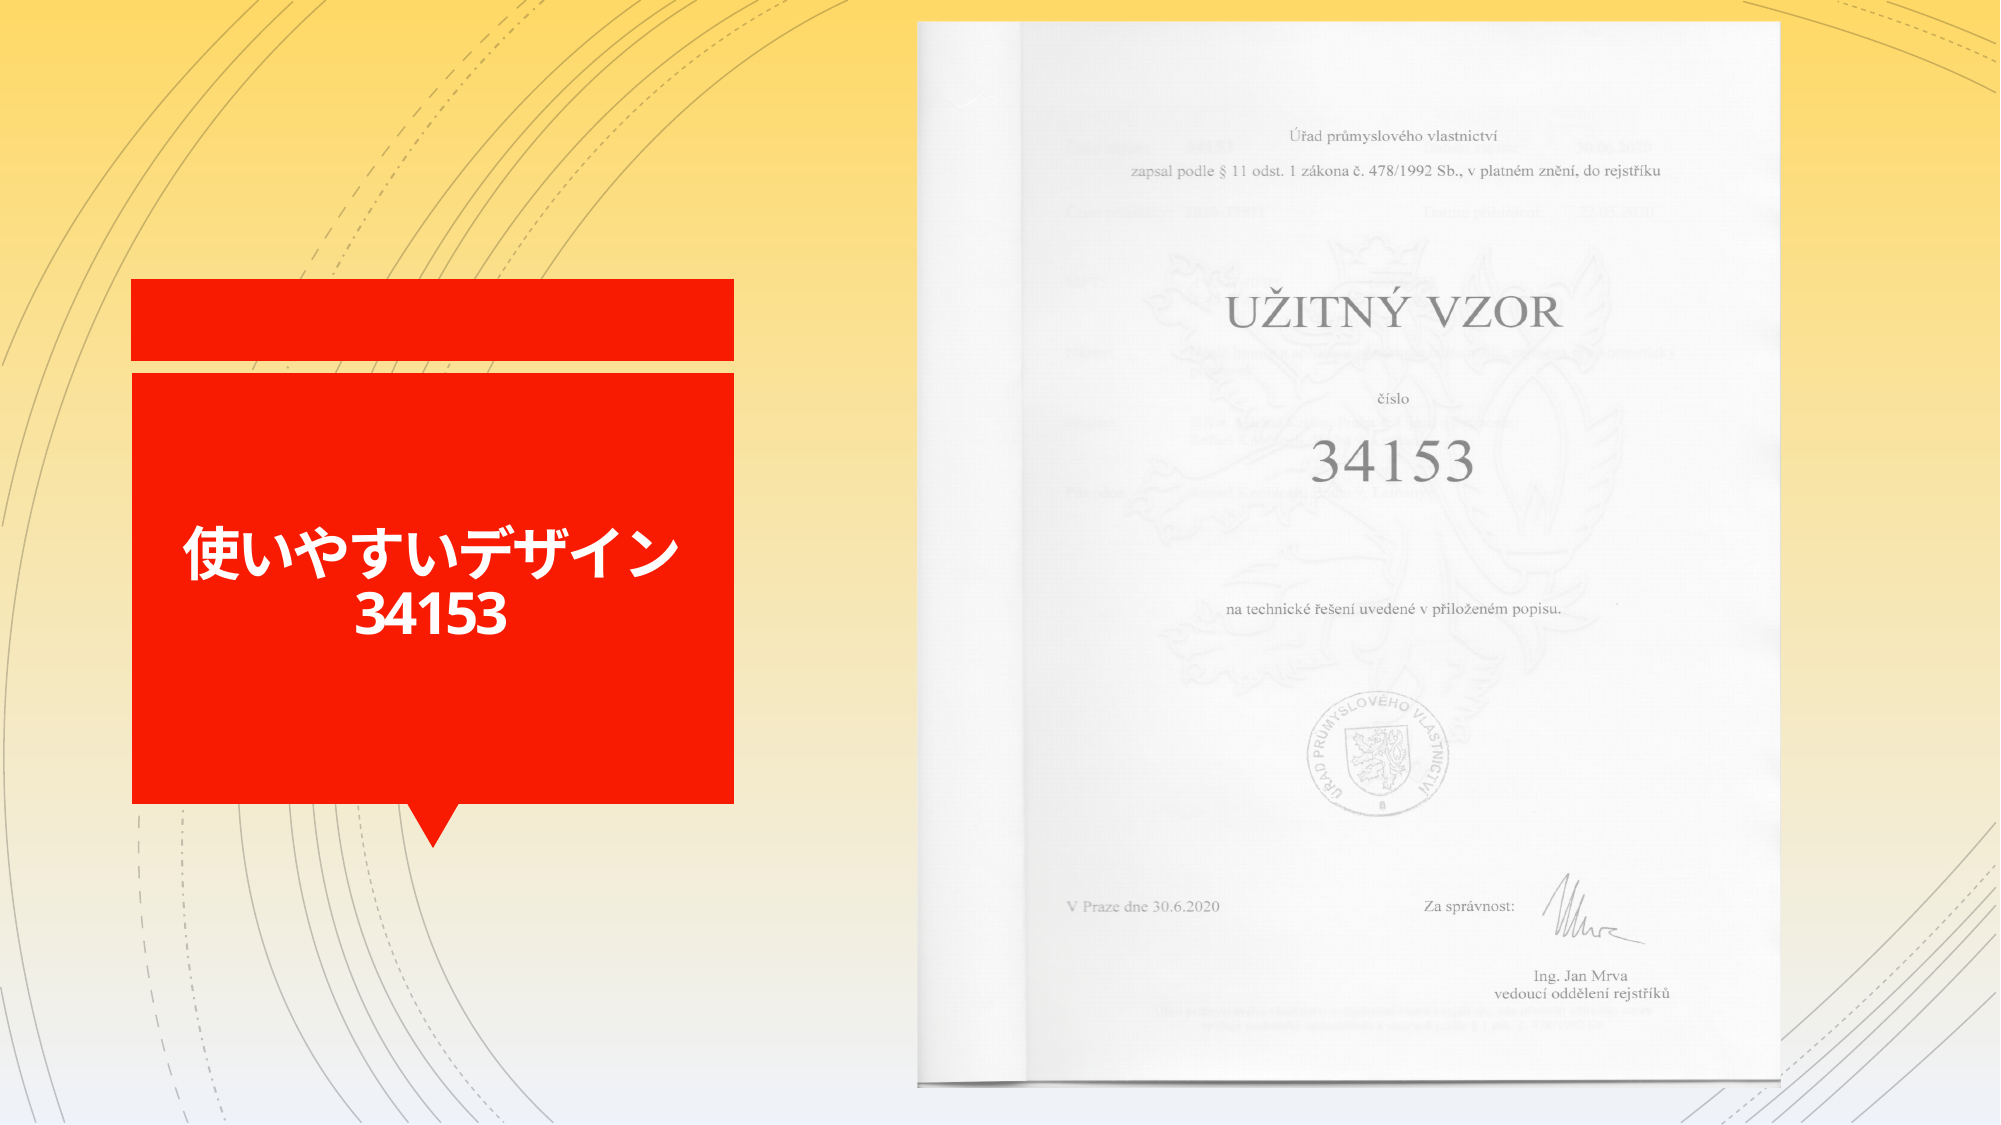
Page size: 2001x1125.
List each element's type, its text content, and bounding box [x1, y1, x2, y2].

picture [917, 21, 1781, 1088]
title 使いやすいデザイン 34153 [102, 385, 761, 789]
